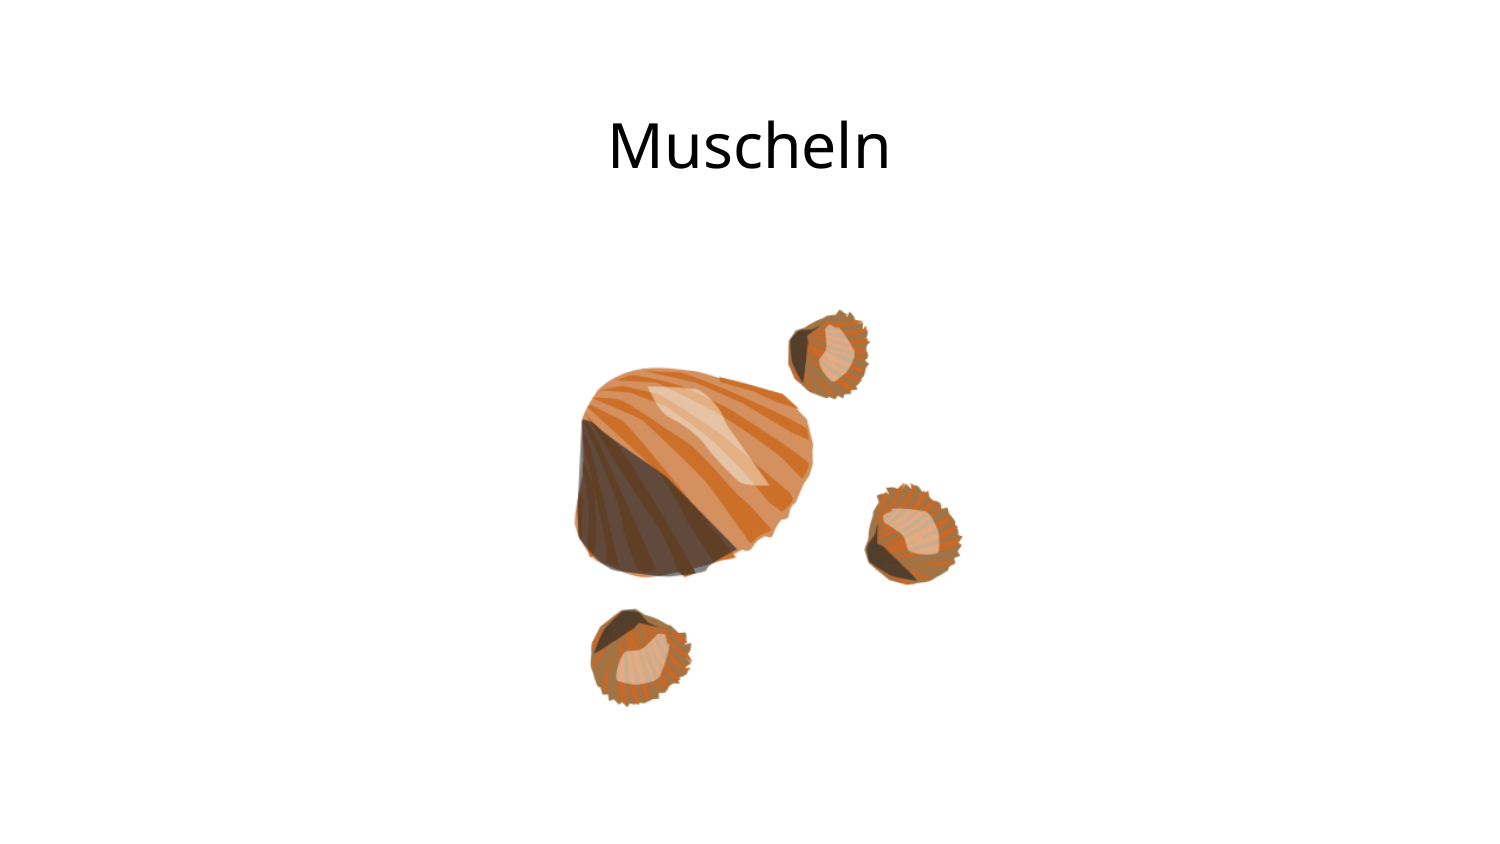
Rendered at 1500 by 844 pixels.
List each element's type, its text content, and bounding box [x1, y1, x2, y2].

picture [519, 188, 1012, 797]
title Muscheln [519, 77, 981, 188]
